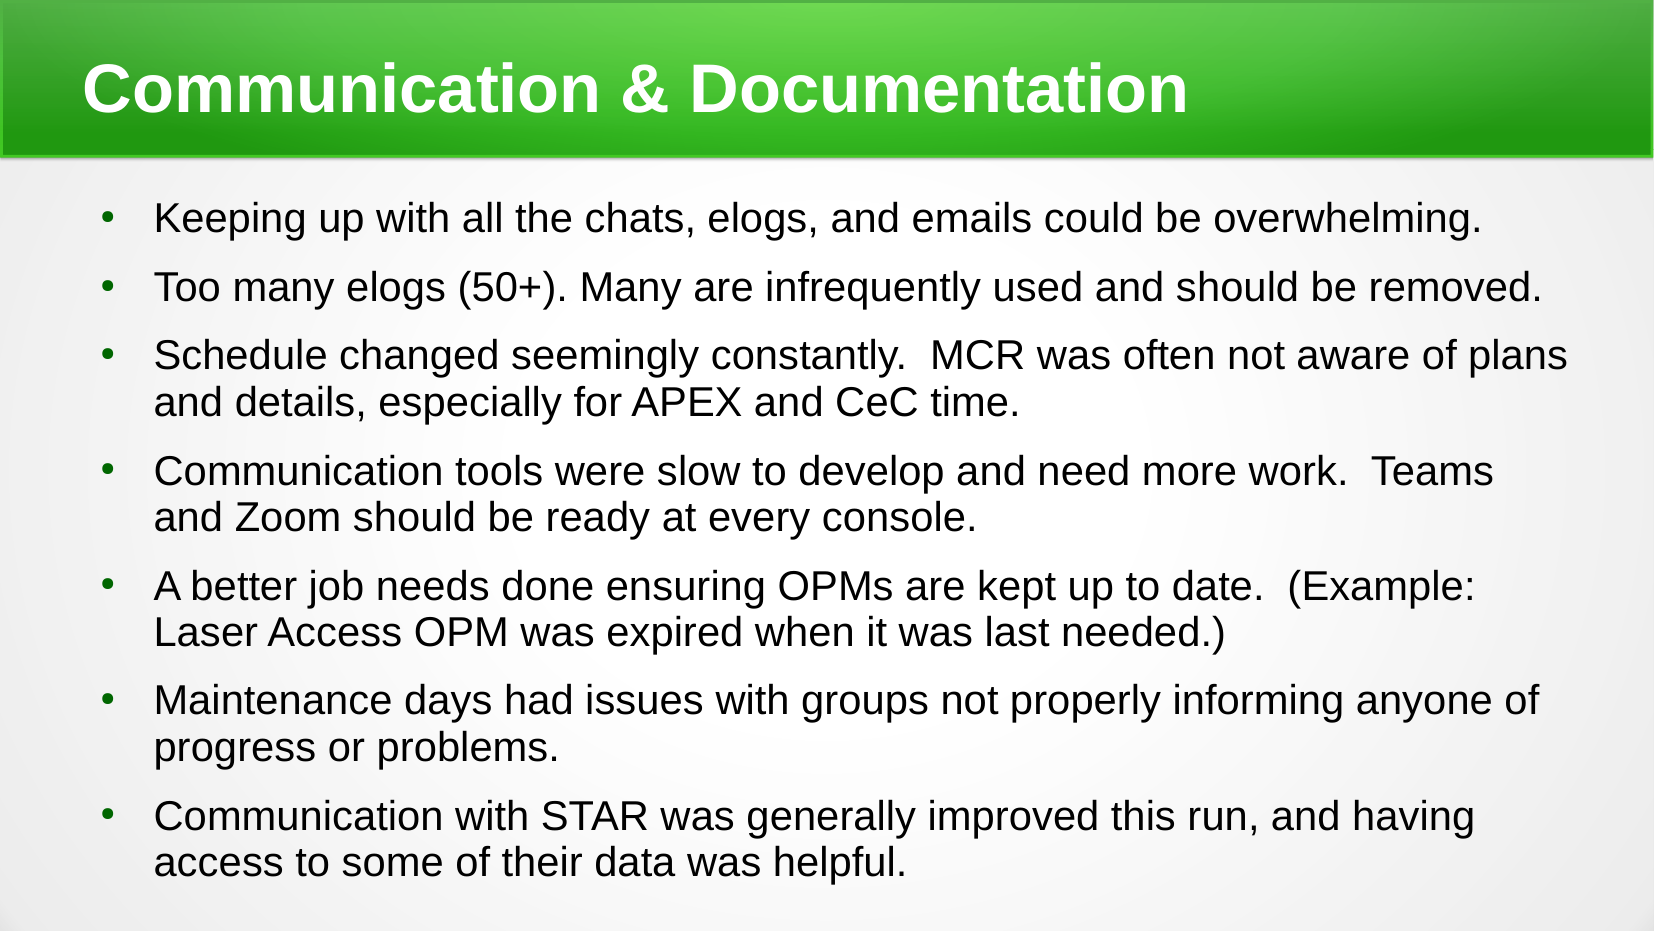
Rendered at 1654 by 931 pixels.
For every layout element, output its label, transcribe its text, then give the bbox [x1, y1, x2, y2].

title Communication & Documentation [82, 35, 1571, 142]
list Keeping up with all the chats, elogs, and emails could be overwhelming. Too many elogs (50+). Many are infrequently used and should be removed. Schedule changed seemingly constantly. MCR was often not aware of plans and details, especially for APEX and CeC time. Communication tools were slow to develop and need more work. Teams and Zoom should be ready at every console. A better job needs done ensuring OPMs are kept up to date. (Example: Laser Access OPM was expired when it was last needed.) Maintenance days had issues with groups not properly informing anyone of progress or problems. Communication with STAR was generally improved this run, and having access to some of their data was helpful. [82, 195, 1571, 764]
